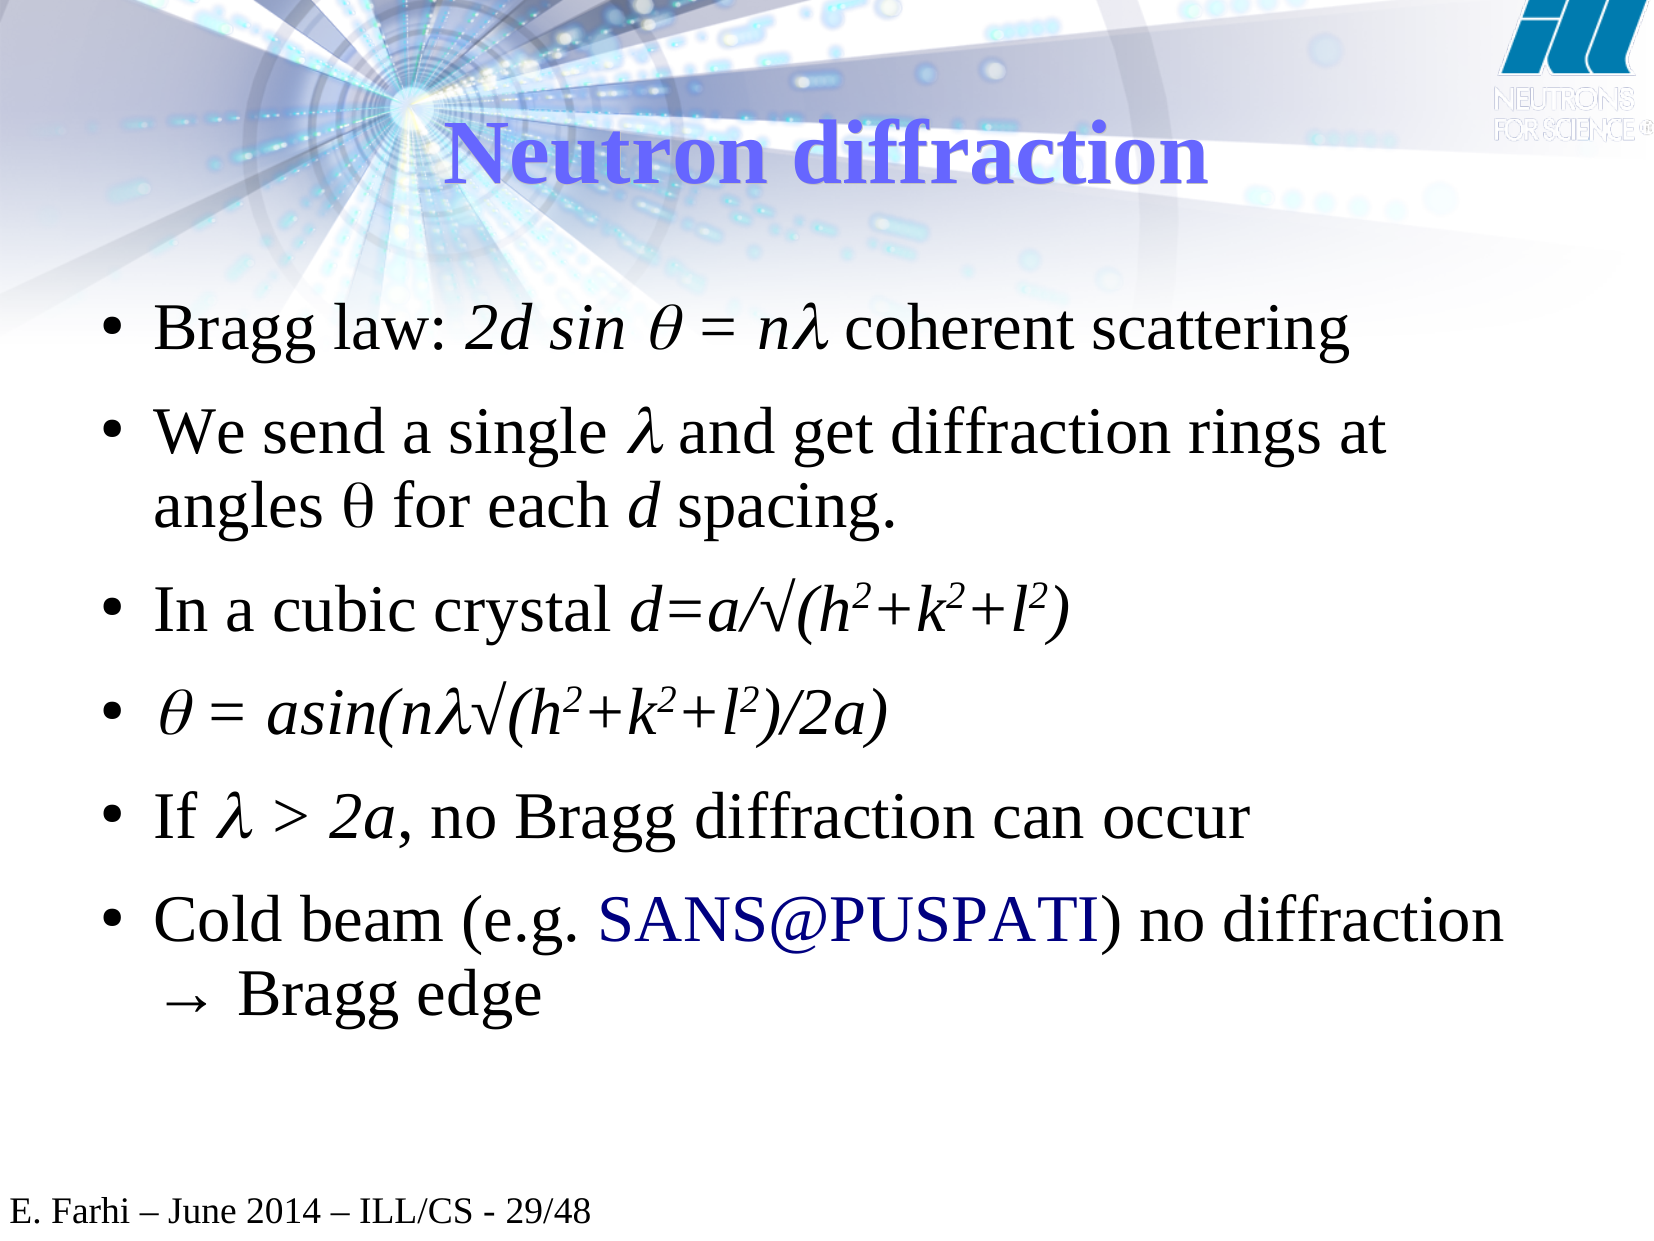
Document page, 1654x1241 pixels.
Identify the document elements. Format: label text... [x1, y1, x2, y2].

list Bragg law: 2d sin q = nl coherent scattering We send a single l and get diffraction rings at angles q for each d spacing. In a cubic crystal d=a/√(h2+k2+l2) q = asin(nl√(h2+k2+l2)/2a) If l > 2a, no Bragg diffraction can occur Cold beam (e.g. SANS@PUSPATI) no diffraction → Bragg edge [82, 290, 1538, 1100]
picture [0, 0, 1654, 355]
title Neutron diffraction [82, 49, 1571, 257]
